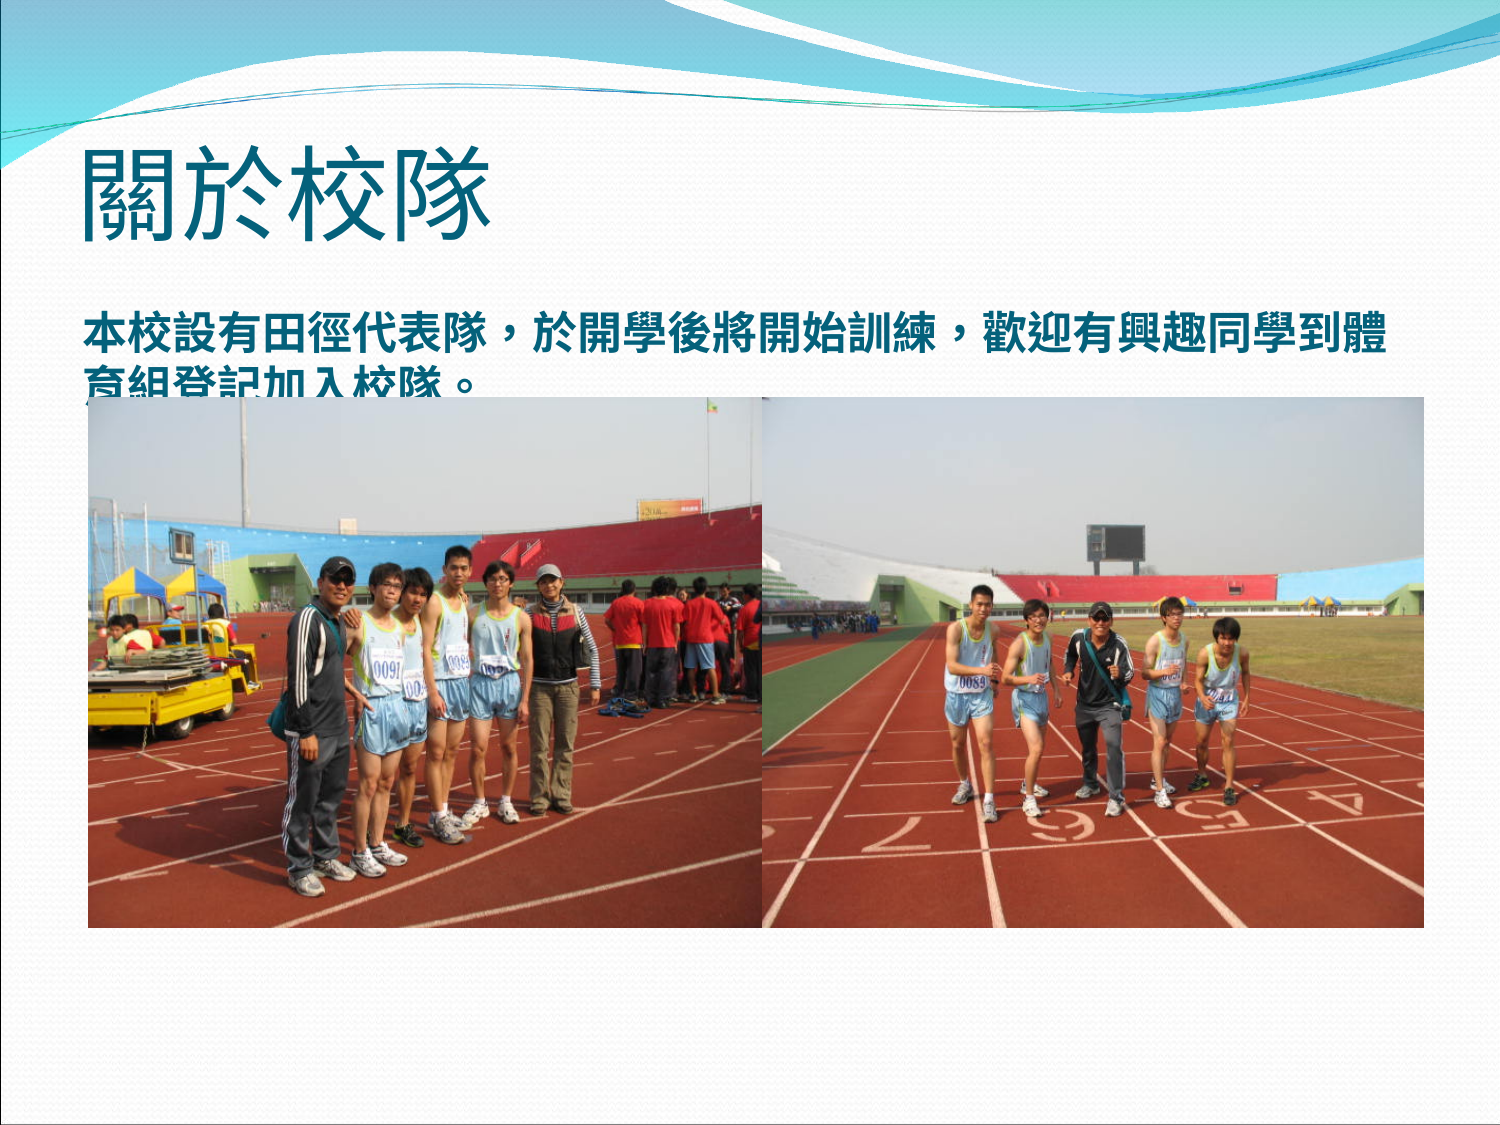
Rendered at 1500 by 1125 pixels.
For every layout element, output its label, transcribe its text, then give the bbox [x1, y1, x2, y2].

list 本校設有田徑代表隊，於開學後將開始訓練，歡迎有興趣同學到體育組登記加入校隊。 [74, 304, 1424, 413]
title 關於校隊 [76, 66, 1427, 254]
picture [0, 0, 1500, 1125]
